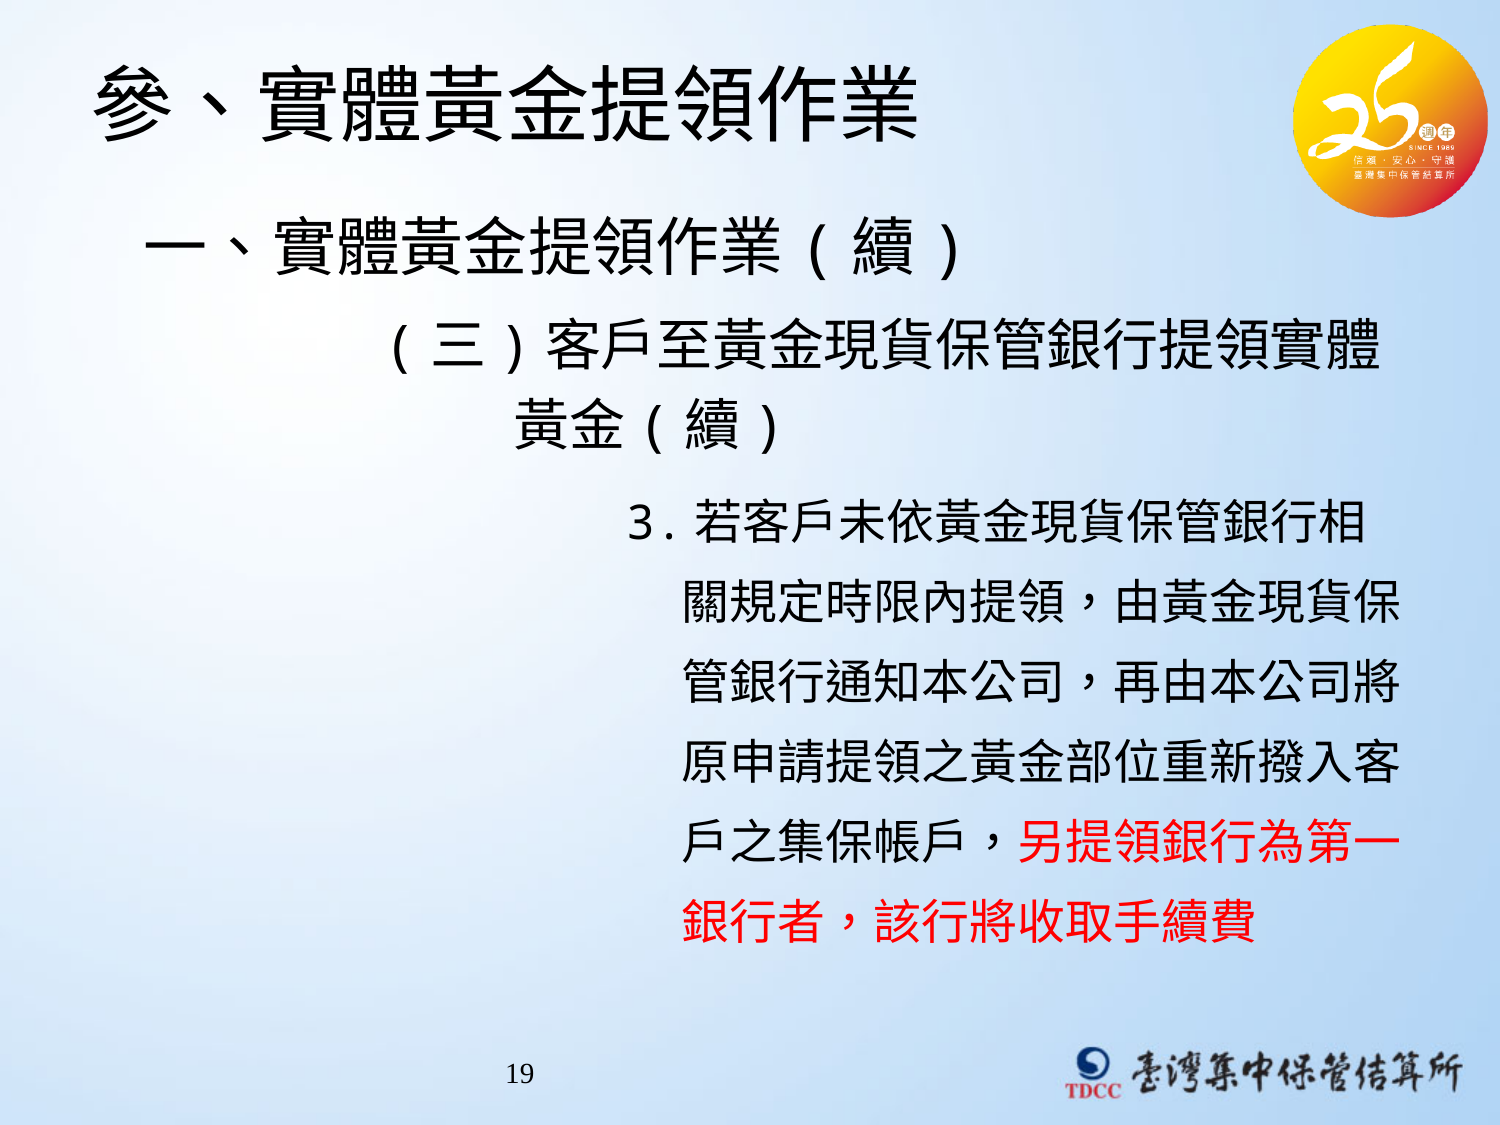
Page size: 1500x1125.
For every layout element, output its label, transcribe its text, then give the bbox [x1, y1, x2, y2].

list 一、實體黃金提領作業(續) (三)客戶至黃金現貨保管銀行提領實體黃金(續) 3.若客戶未依黃金現貨保管銀行相關規定時限內提領，由黃金現貨保管銀行通知本公司，再由本公司將原申請提領之黃金部位重新撥入客戶之集保帳戶，另提領銀行為第一銀行者，該行將收取手續費 [75, 195, 1426, 993]
text_box [490, 1046, 841, 1125]
title 參、實體黃金提領作業 [75, 45, 1426, 173]
